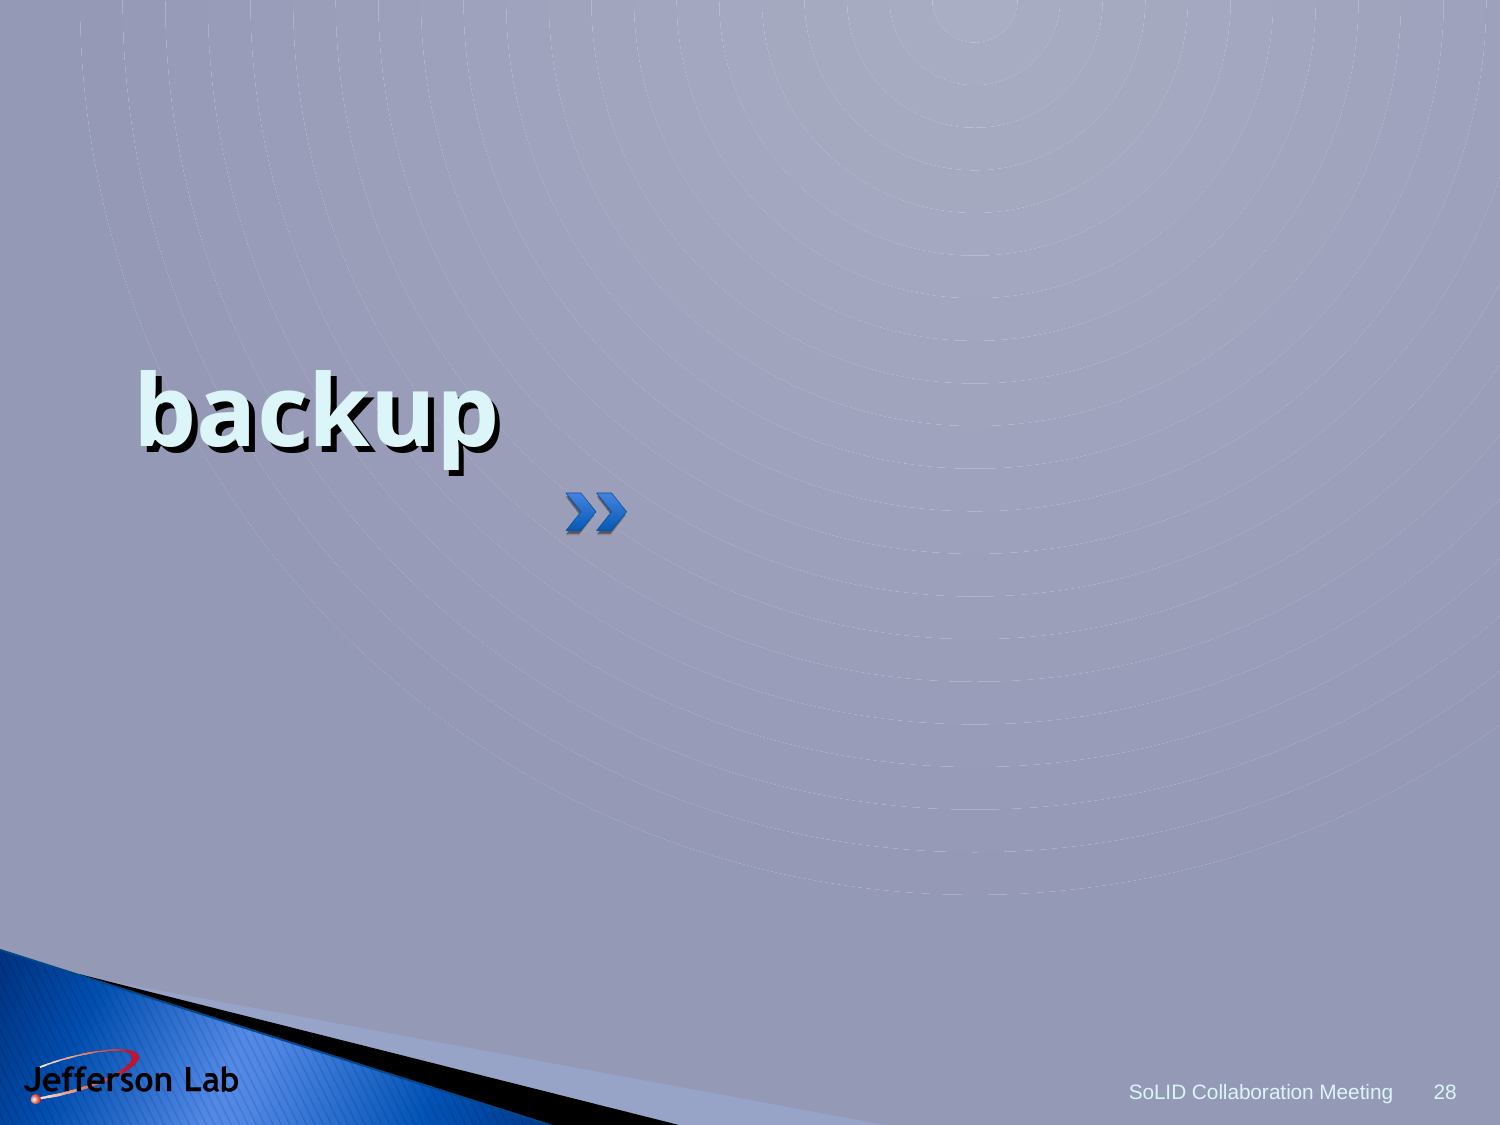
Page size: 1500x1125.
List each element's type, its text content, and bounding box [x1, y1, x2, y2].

title backup [118, 173, 1394, 474]
text_box SoLID Collaboration Meeting [1103, 1051, 1418, 1112]
text_box 28 [1418, 1051, 1479, 1112]
